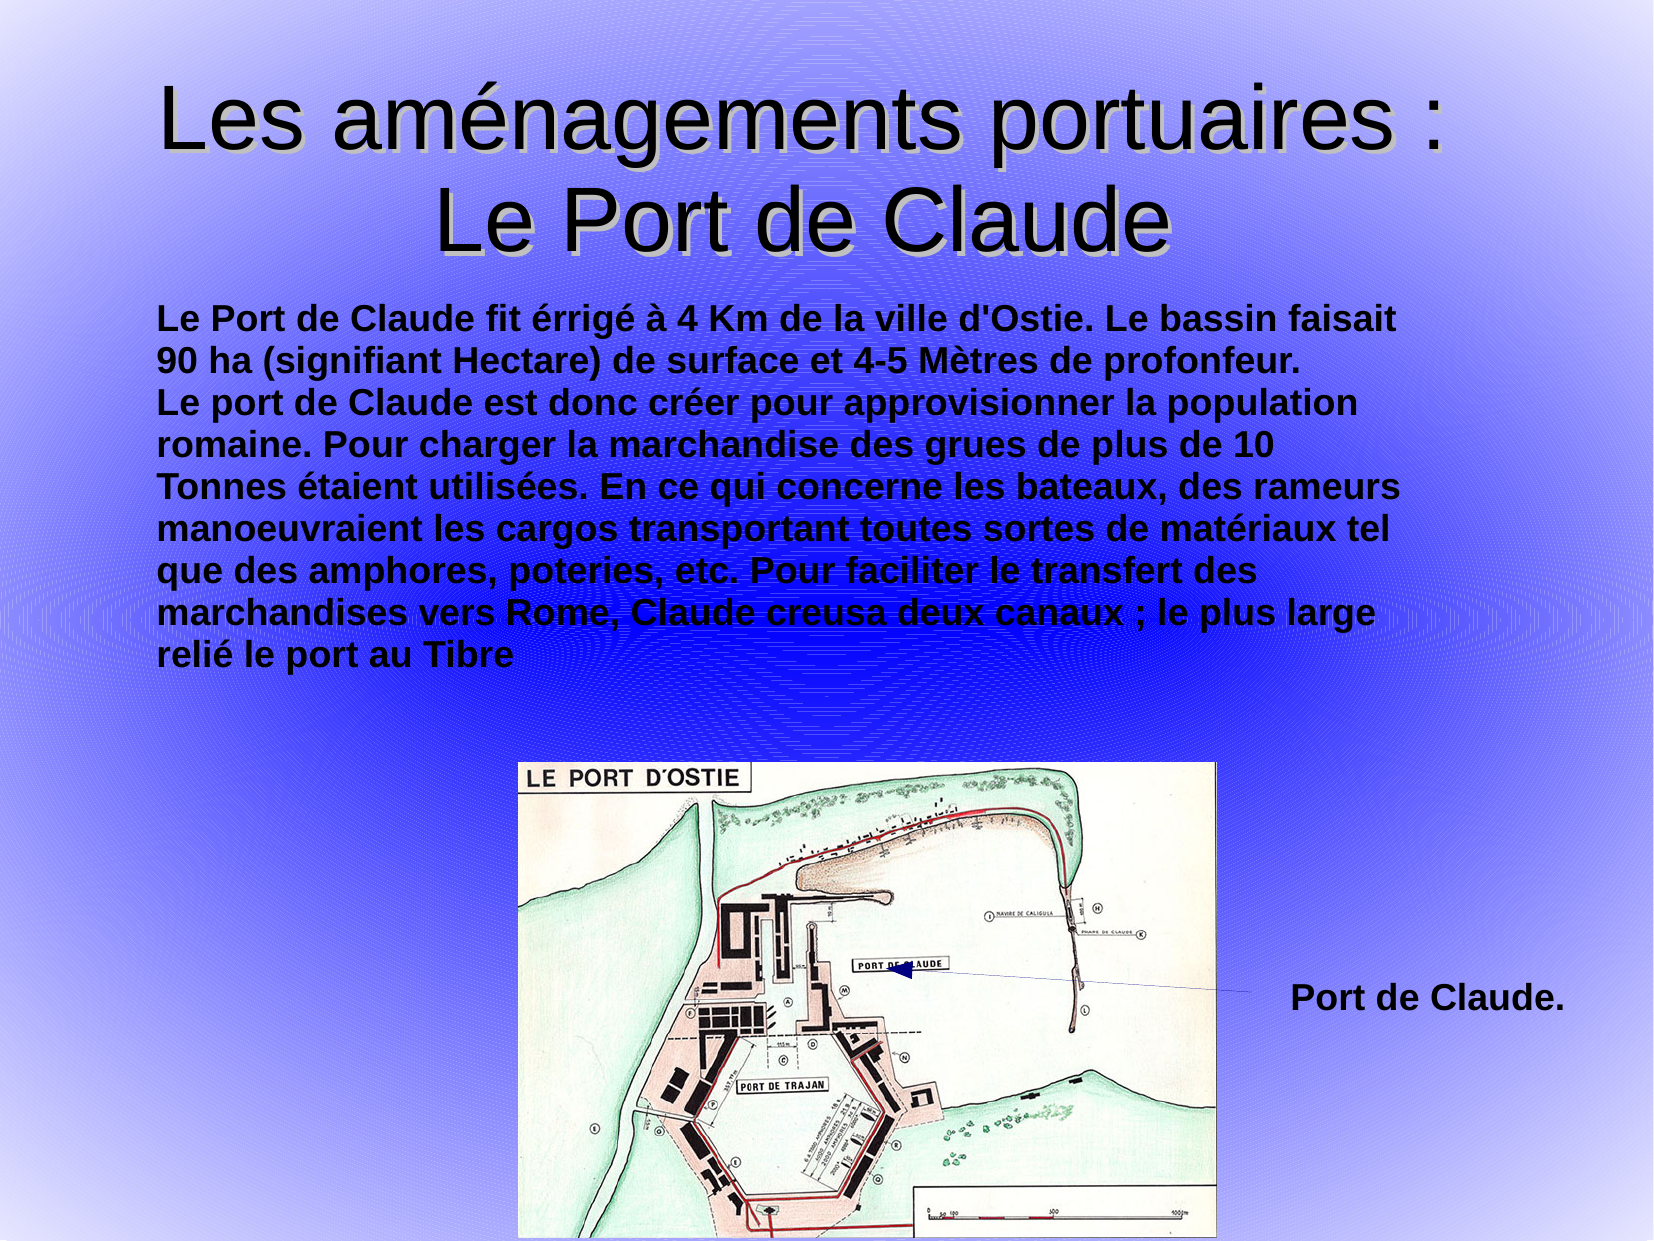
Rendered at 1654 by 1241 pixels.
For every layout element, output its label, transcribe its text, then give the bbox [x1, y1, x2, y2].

title [82, 49, 1571, 257]
picture [518, 762, 1217, 1238]
text_box Les aménagements portuaires : Le Port de Claude [141, 59, 1465, 279]
text_box Le Port de Claude fit érrigé à 4 Km de la ville d'Ostie. Le bassin faisait 90 ha (signifiant Hectare) de surface et 4-5 Mètres de profonfeur. Le port de Claude est donc créer pour approvisionner la population romaine. Pour charger la marchandise des grues de plus de 10 Tonnes étaient utilisées. En ce qui concerne les bateaux, des rameurs manoeuvraient les cargos transportant toutes sortes de matériaux tel que des amphores, poteries, etc. Pour faciliter le transfert des marchandises vers Rome, Claude creusa deux canaux ; le plus large relié le port au Tibre [141, 290, 1430, 695]
text_box Port de Claude. [1275, 968, 1619, 1027]
